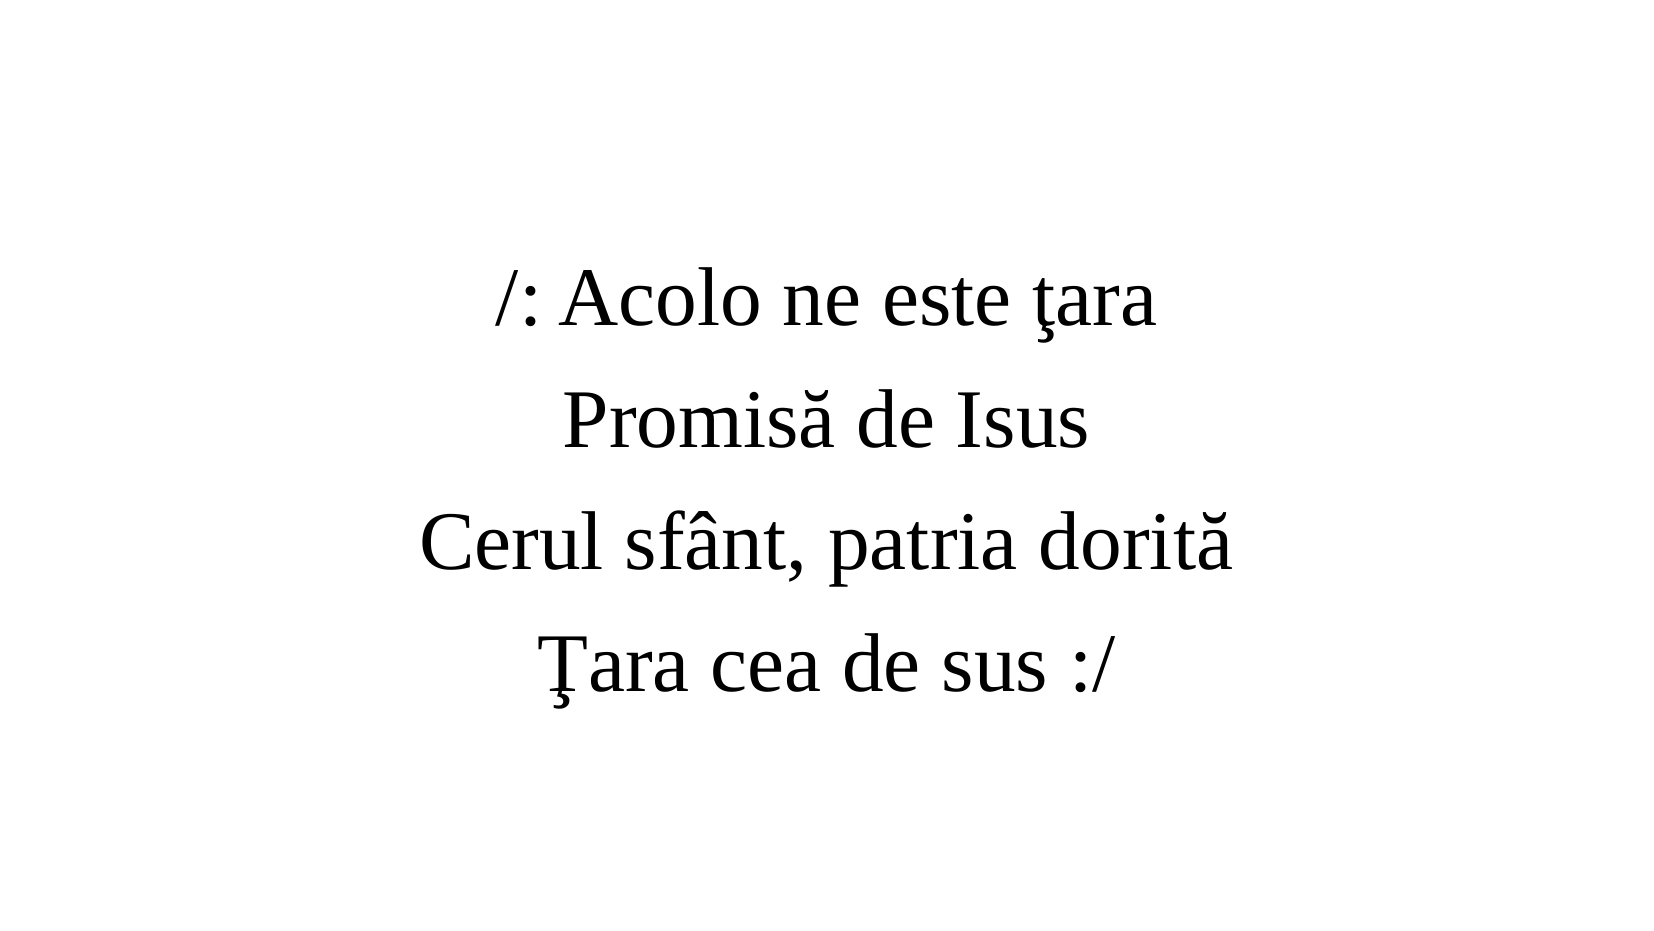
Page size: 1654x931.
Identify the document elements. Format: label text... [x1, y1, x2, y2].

subtitle /: Acolo ne este ţara Promisă de Isus Cerul sfânt, patria dorită Ţara cea de sus :/ [118, 238, 1536, 712]
